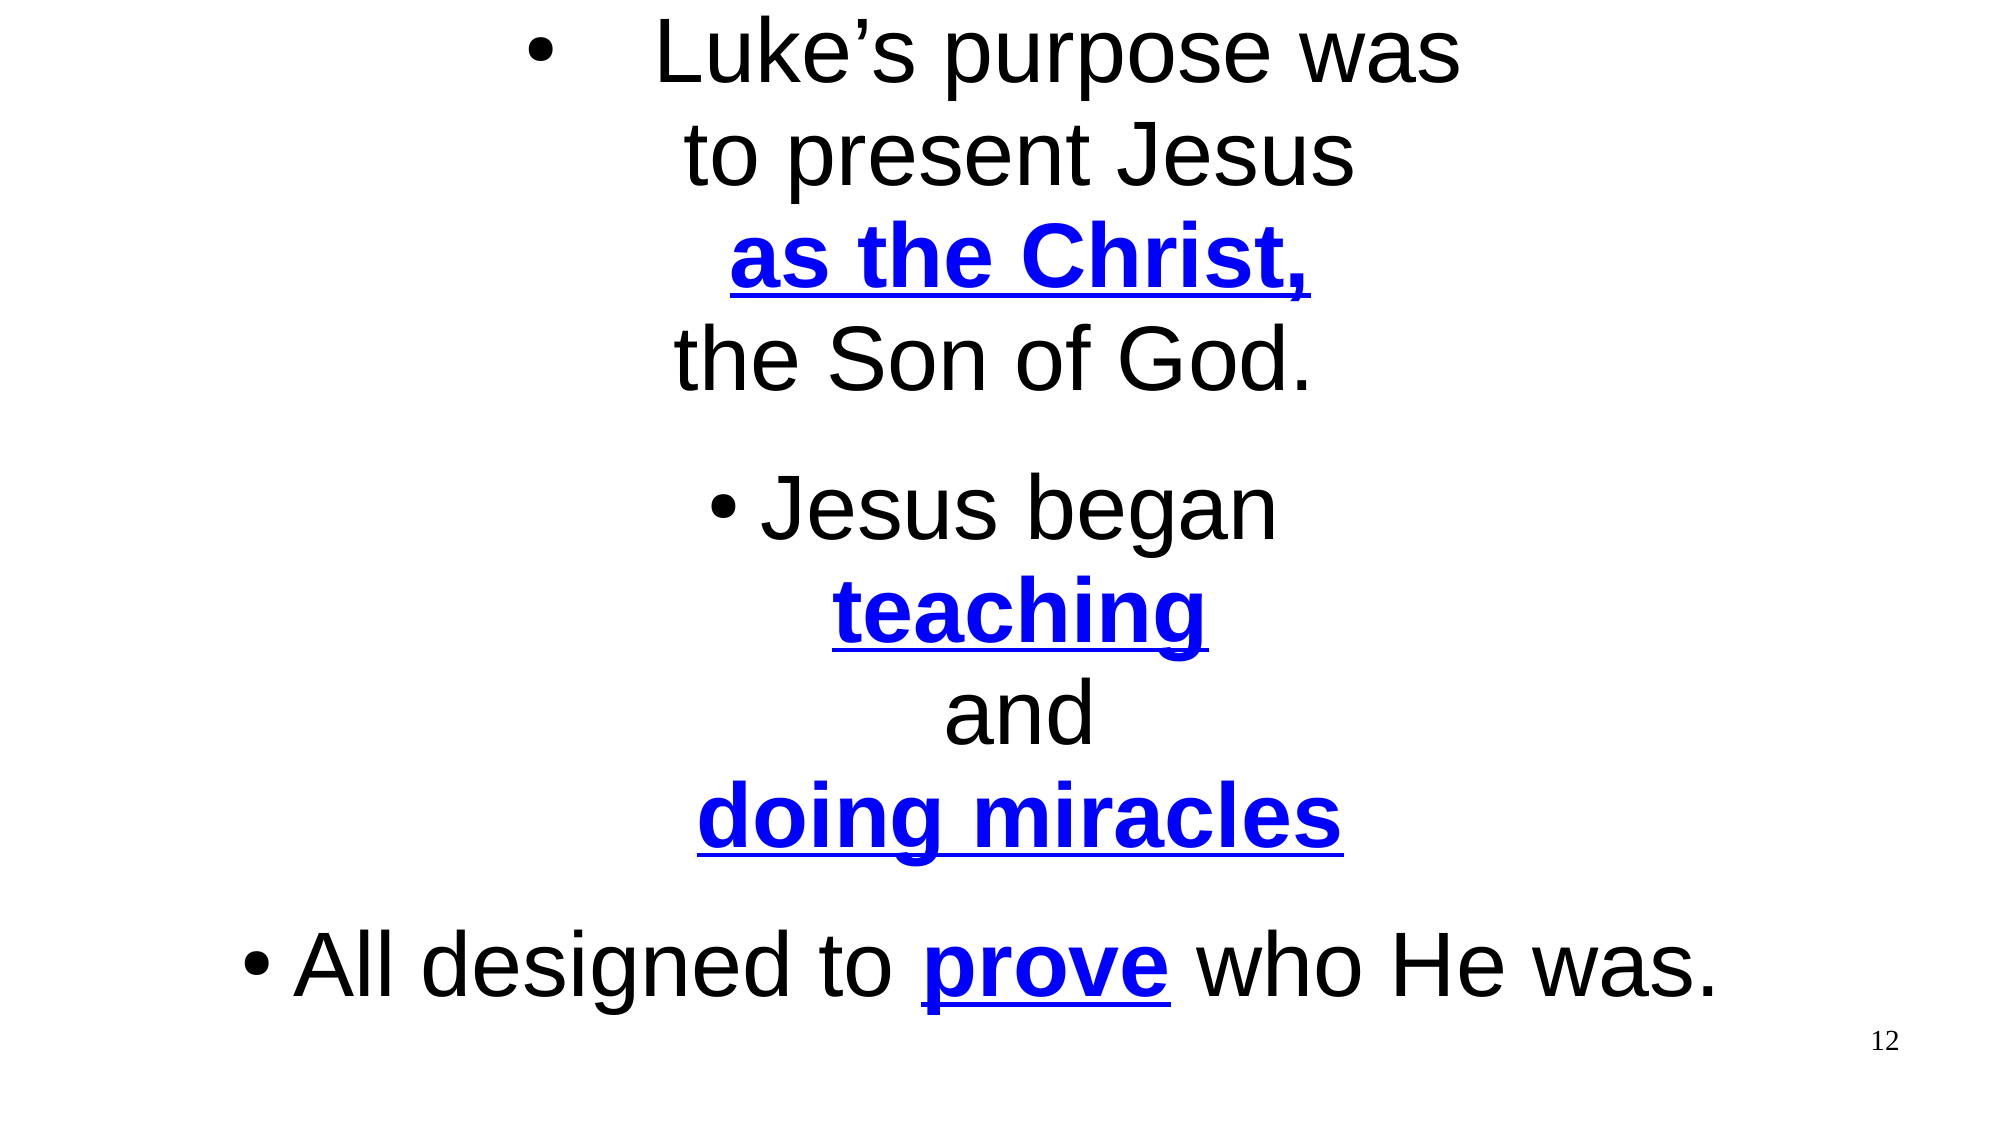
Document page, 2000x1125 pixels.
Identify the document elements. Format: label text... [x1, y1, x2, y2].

list Luke’s purpose was to present Jesus as the Christ, the Son of God. Jesus began teaching and doing miracles All designed to prove who He was. [0, 0, 1996, 1123]
